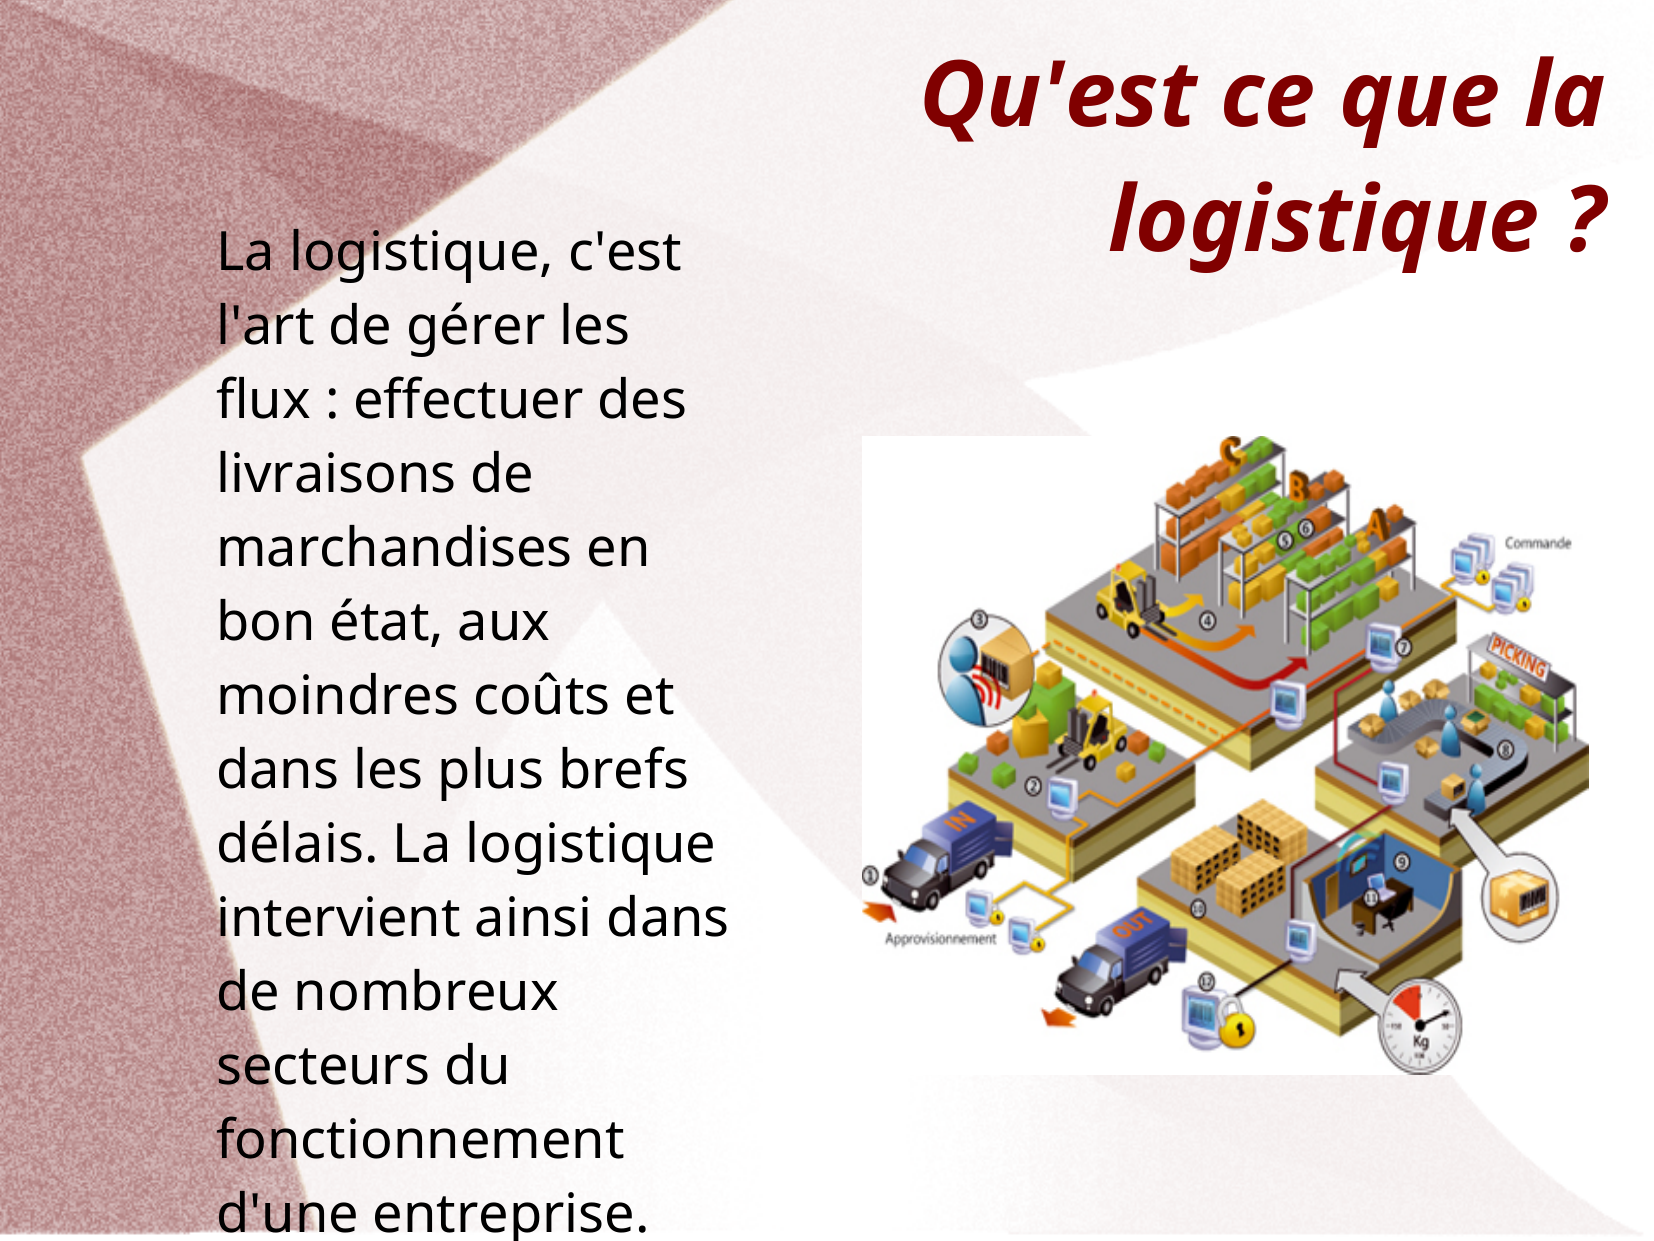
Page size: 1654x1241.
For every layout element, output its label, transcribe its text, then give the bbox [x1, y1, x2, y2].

picture [0, 0, 1654, 1241]
list La logistique, c'est l'art de gérer les flux : effectuer des livraisons de marchandises en bon état, aux moindres coûts et dans les plus brefs délais. La logistique intervient ainsi dans de nombreux secteurs du fonctionnement d'une entreprise. [145, 212, 745, 1241]
title Qu'est ce que la logistique ? [596, 42, 1607, 264]
